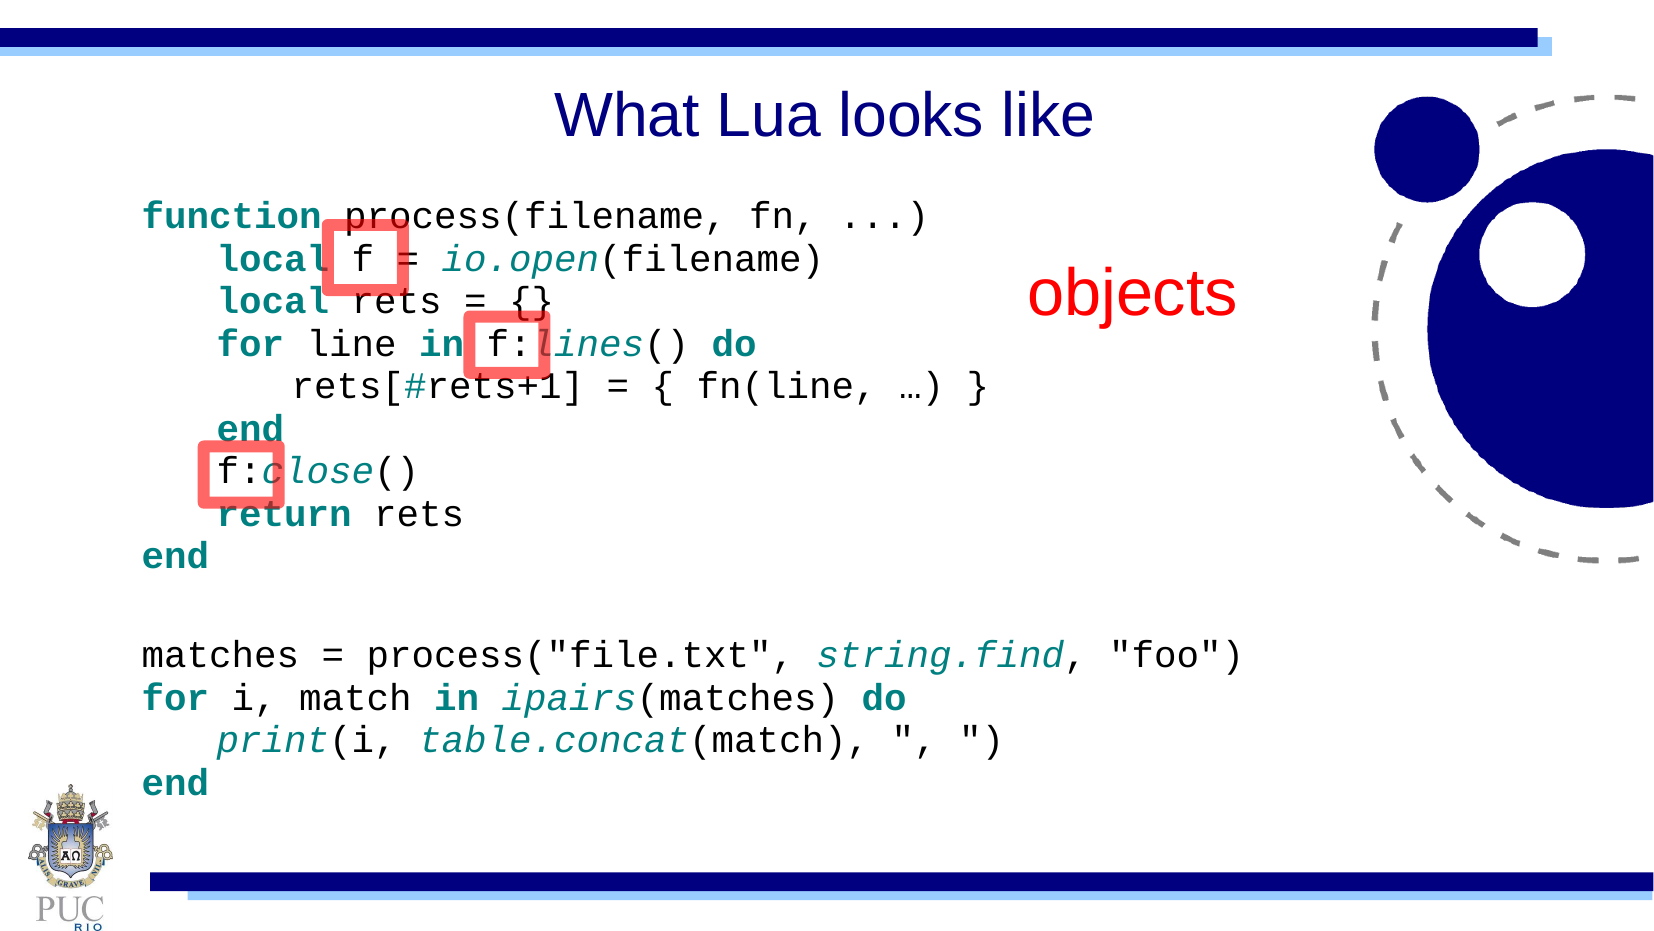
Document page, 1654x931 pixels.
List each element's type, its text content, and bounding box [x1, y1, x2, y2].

subtitle function process(filename, fn, ...) local f = io.open(filename) local rets = {} for line in f:lines() do rets[#rets+1] = { fn(line, …) } end f:close() return rets end matches = process("file.txt", string.find, "foo") for i, match in ipairs(matches) do print(i, table.concat(match), ", ") end [141, 197, 1630, 807]
title What Lua looks like [37, 37, 1613, 193]
picture [1347, 47, 1654, 582]
text_box objects [1012, 247, 1255, 338]
picture [28, 784, 113, 931]
